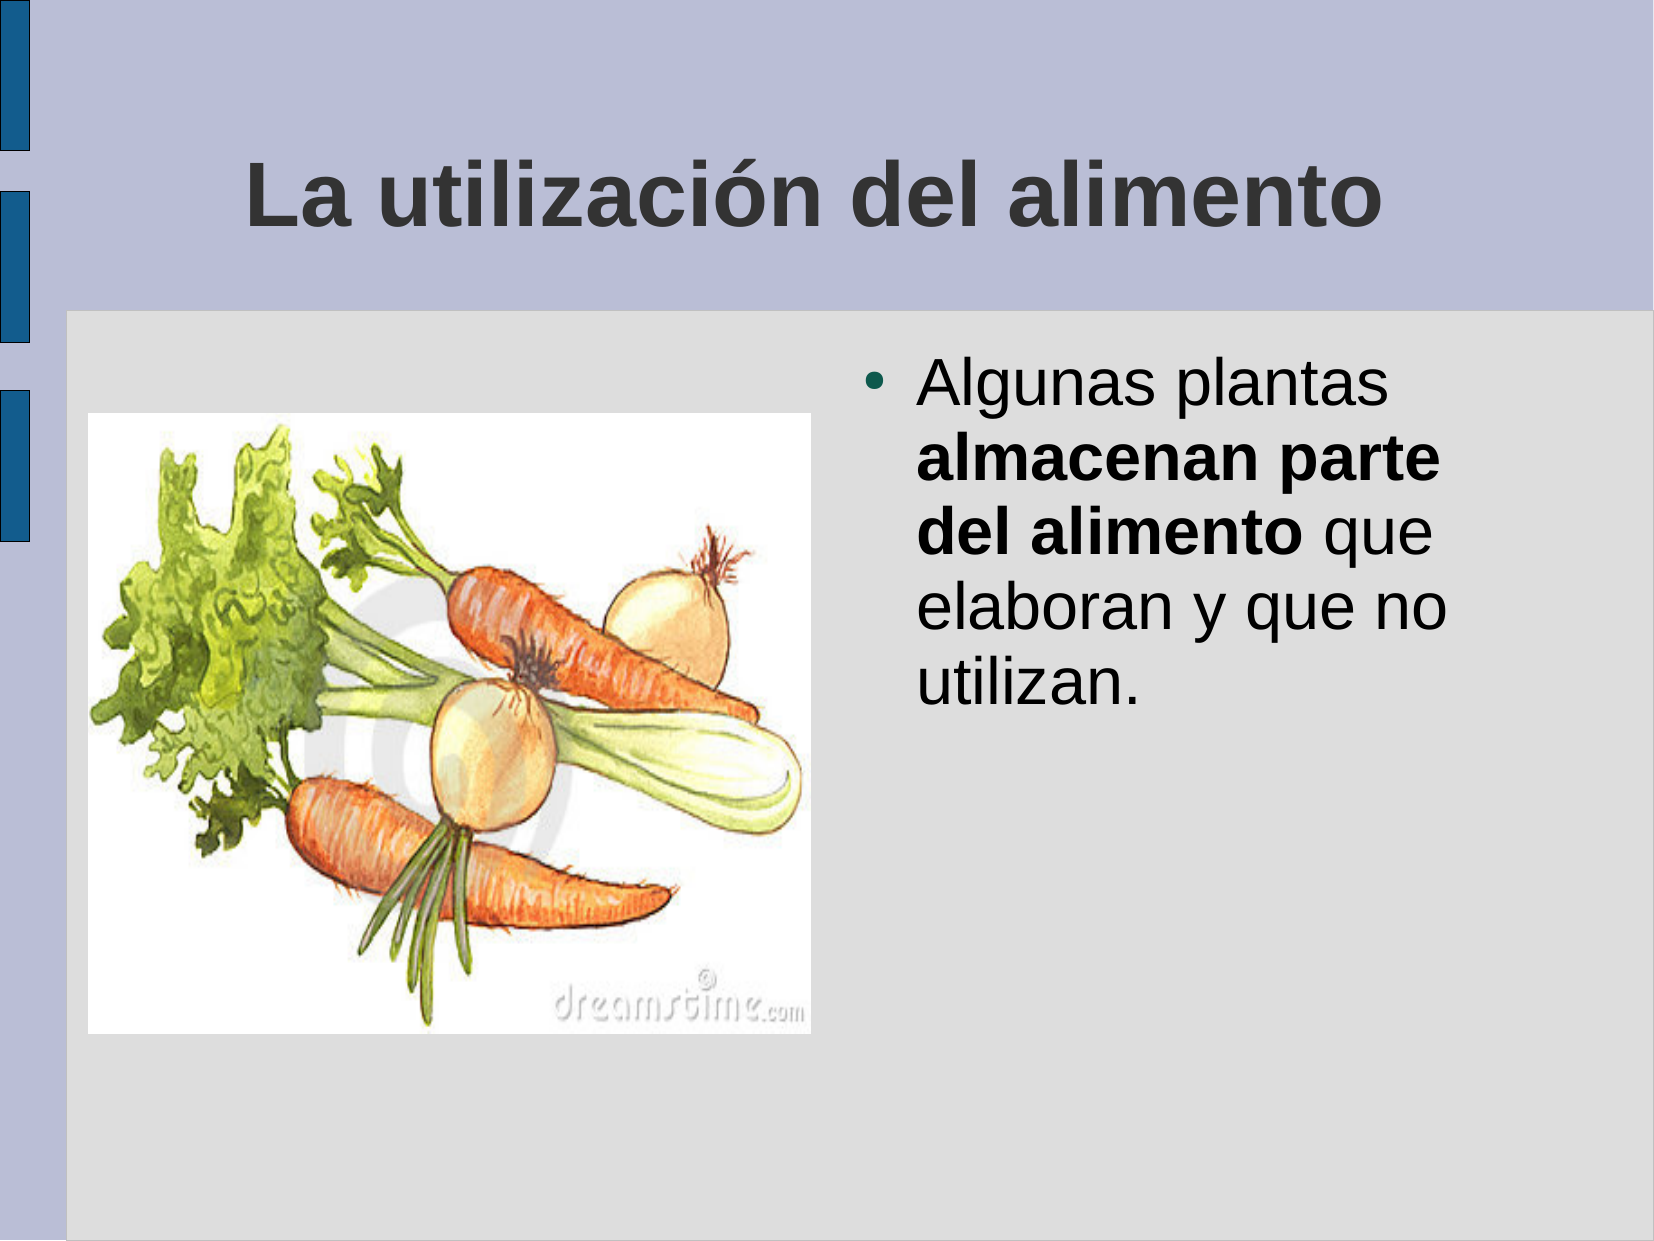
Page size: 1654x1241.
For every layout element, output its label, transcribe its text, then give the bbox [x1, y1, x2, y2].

title La utilización del alimento [121, 98, 1534, 291]
picture [88, 413, 811, 1034]
list Algunas plantas almacenan parte del alimento que elaboran y que no utilizan. [845, 344, 1535, 1149]
